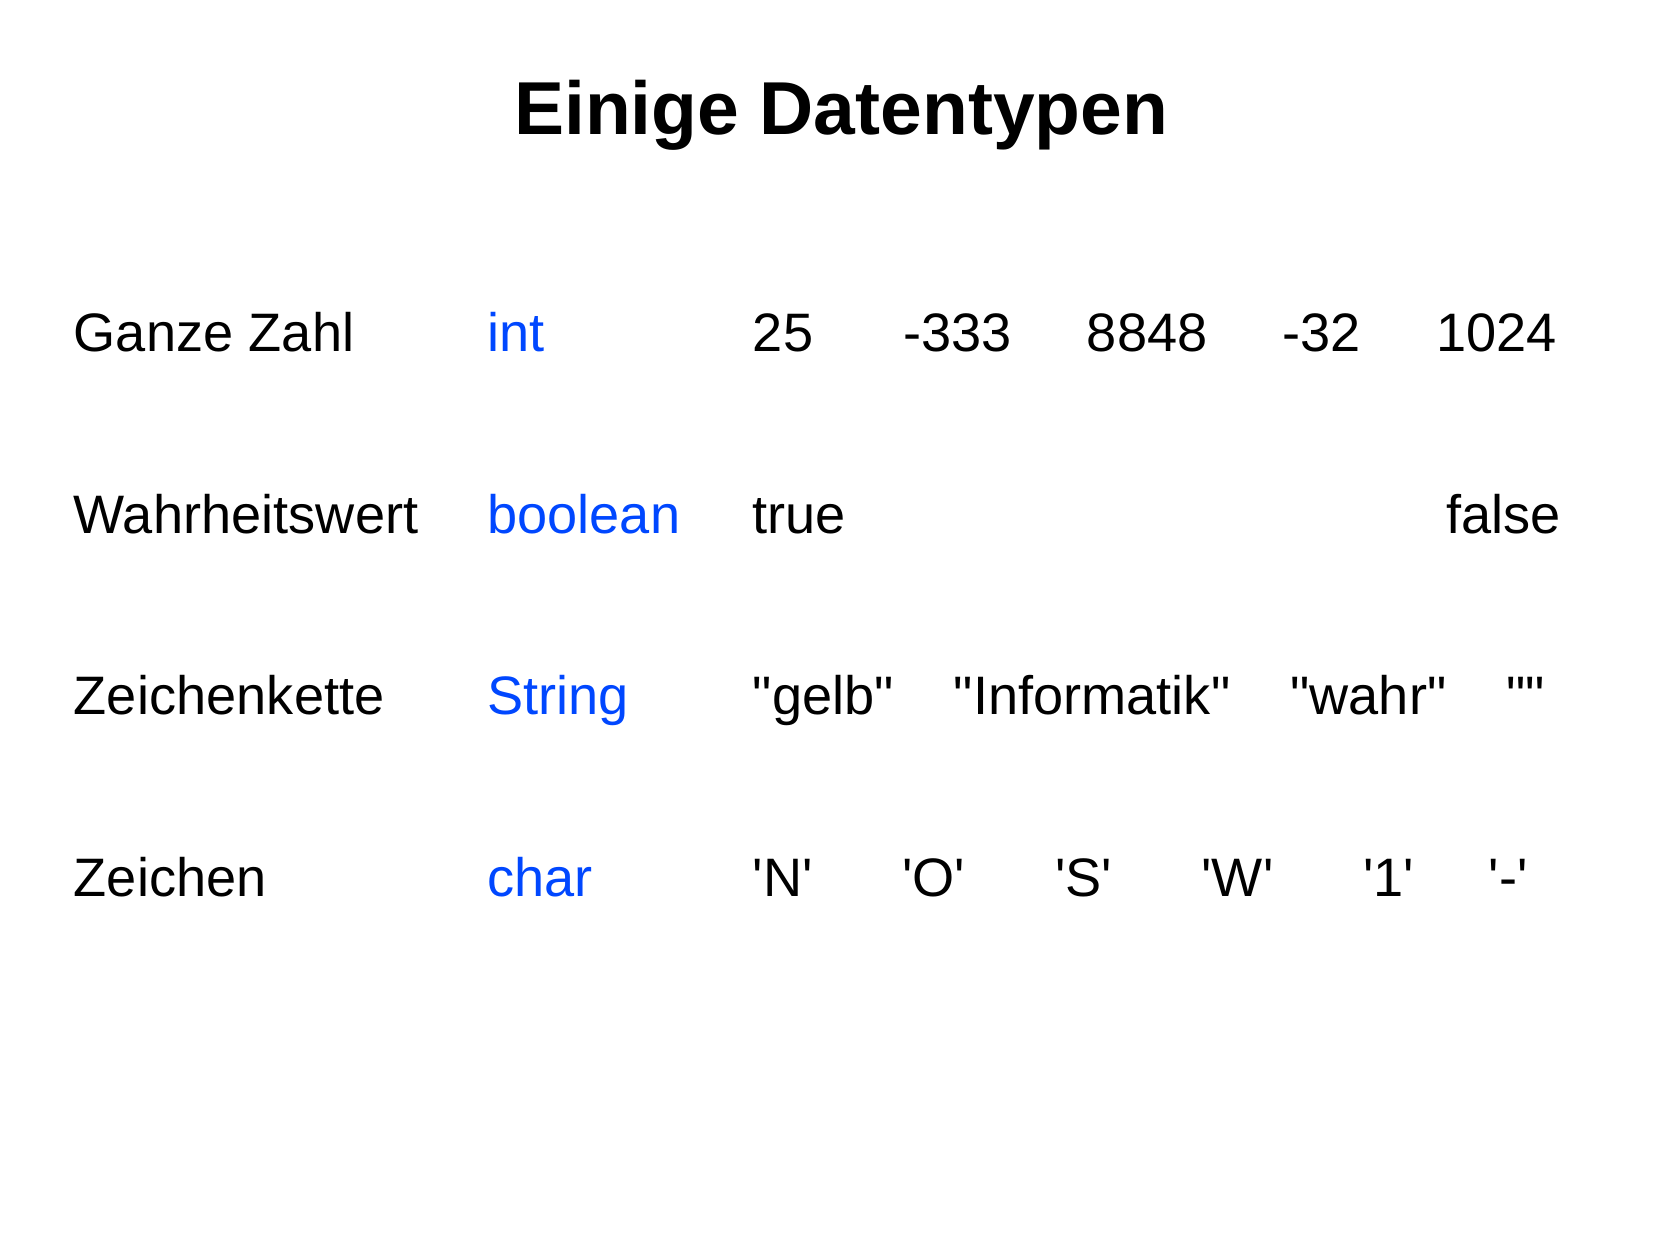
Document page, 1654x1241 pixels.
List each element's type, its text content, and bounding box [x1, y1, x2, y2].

text_box Einige Datentypen [118, 59, 1565, 158]
text_box int boolean String char [472, 295, 709, 916]
text_box 25 -333 8848 -32 1024 true false "gelb" "Informatik" "wahr" "" 'N' 'O' 'S' 'W' '1' '-' [738, 295, 1654, 916]
text_box Ganze Zahl Wahrheitswert Zeichenkette Zeichen [59, 295, 443, 916]
